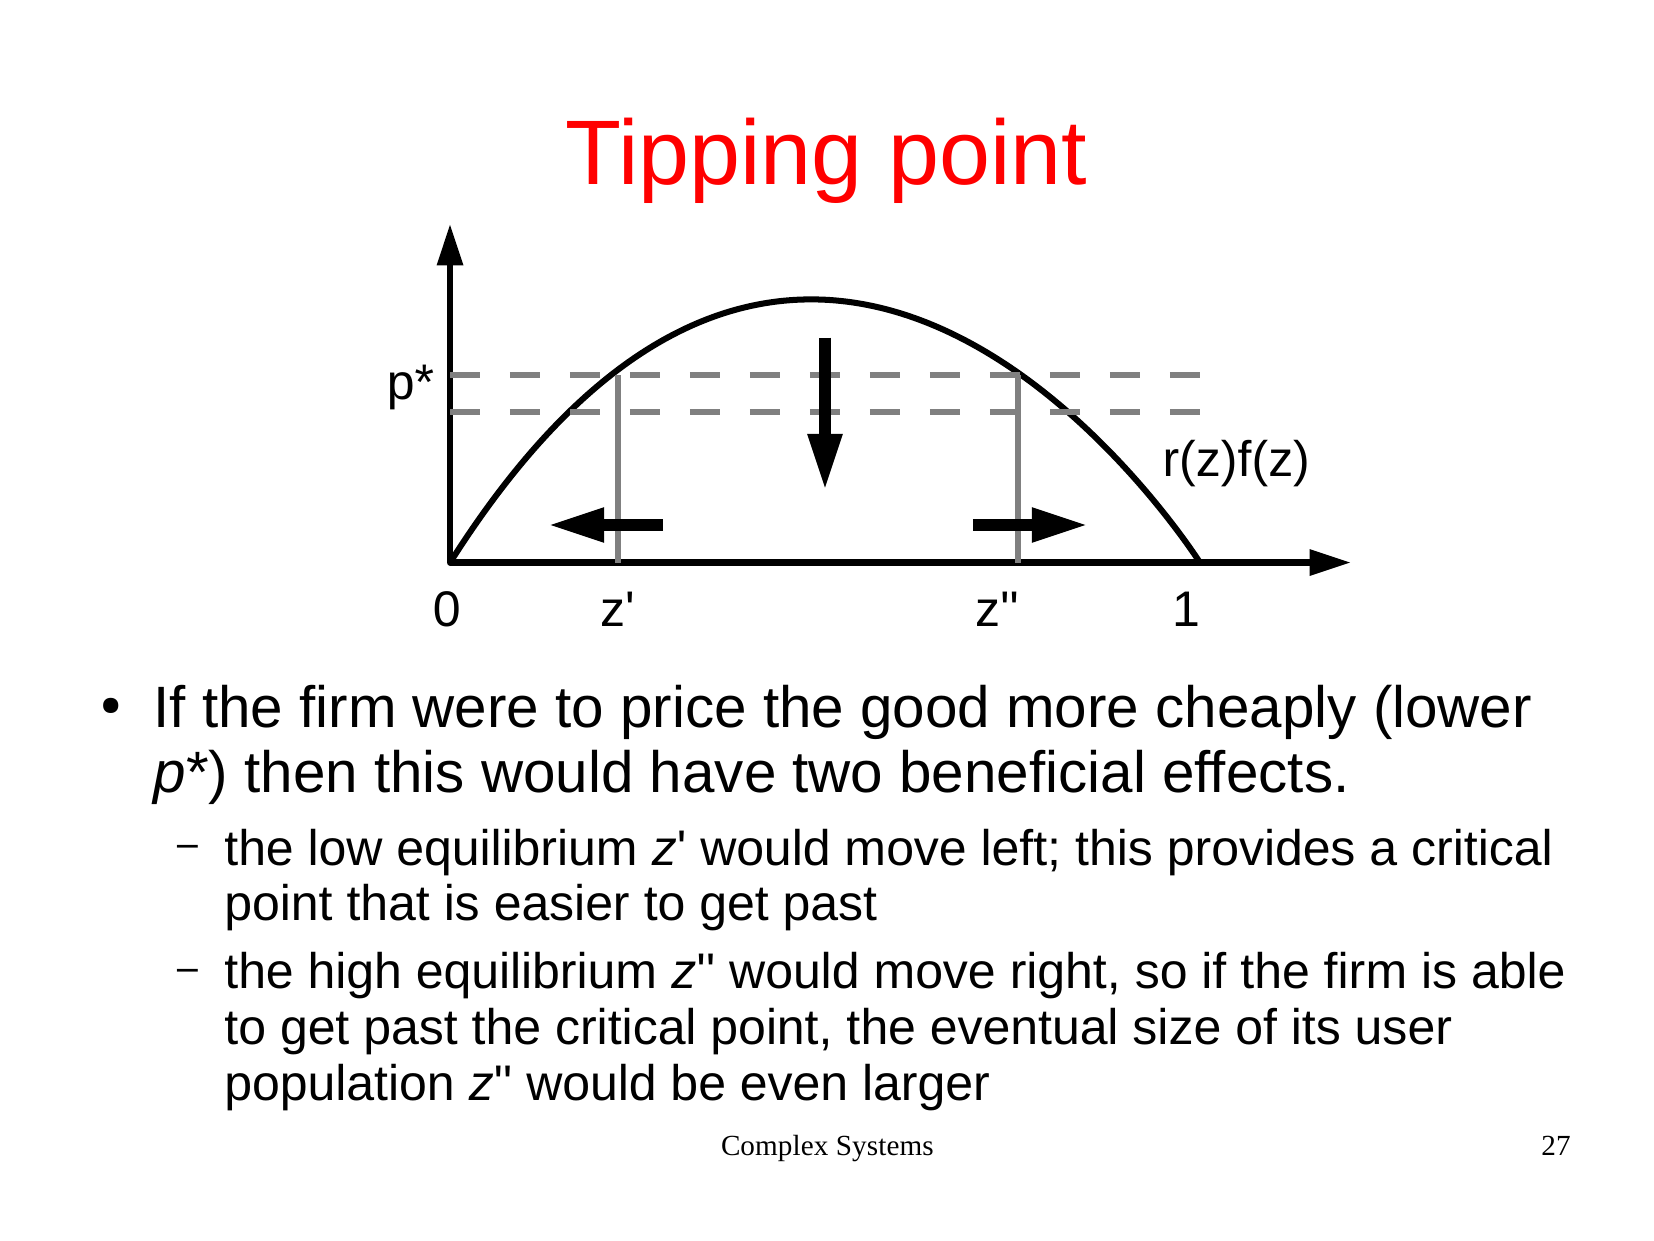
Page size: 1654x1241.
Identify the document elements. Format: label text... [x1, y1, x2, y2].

list If the firm were to price the good more cheaply (lower p*) then this would have two beneficial effects. the low equilibrium z' would move left; this provides a critical point that is easier to get past the high equilibrium z'' would move right, so if the firm is able to get past the critical point, the eventual size of its user population z'' would be even larger [82, 675, 1571, 1111]
text_box 1 [1172, 581, 1201, 638]
text_box z' [600, 581, 635, 638]
text_box p* [386, 354, 435, 410]
text_box r(z)f(z) [1162, 431, 1311, 488]
title Tipping point [82, 49, 1571, 257]
text_box z'' [975, 581, 1020, 638]
text_box 0 [432, 581, 461, 638]
